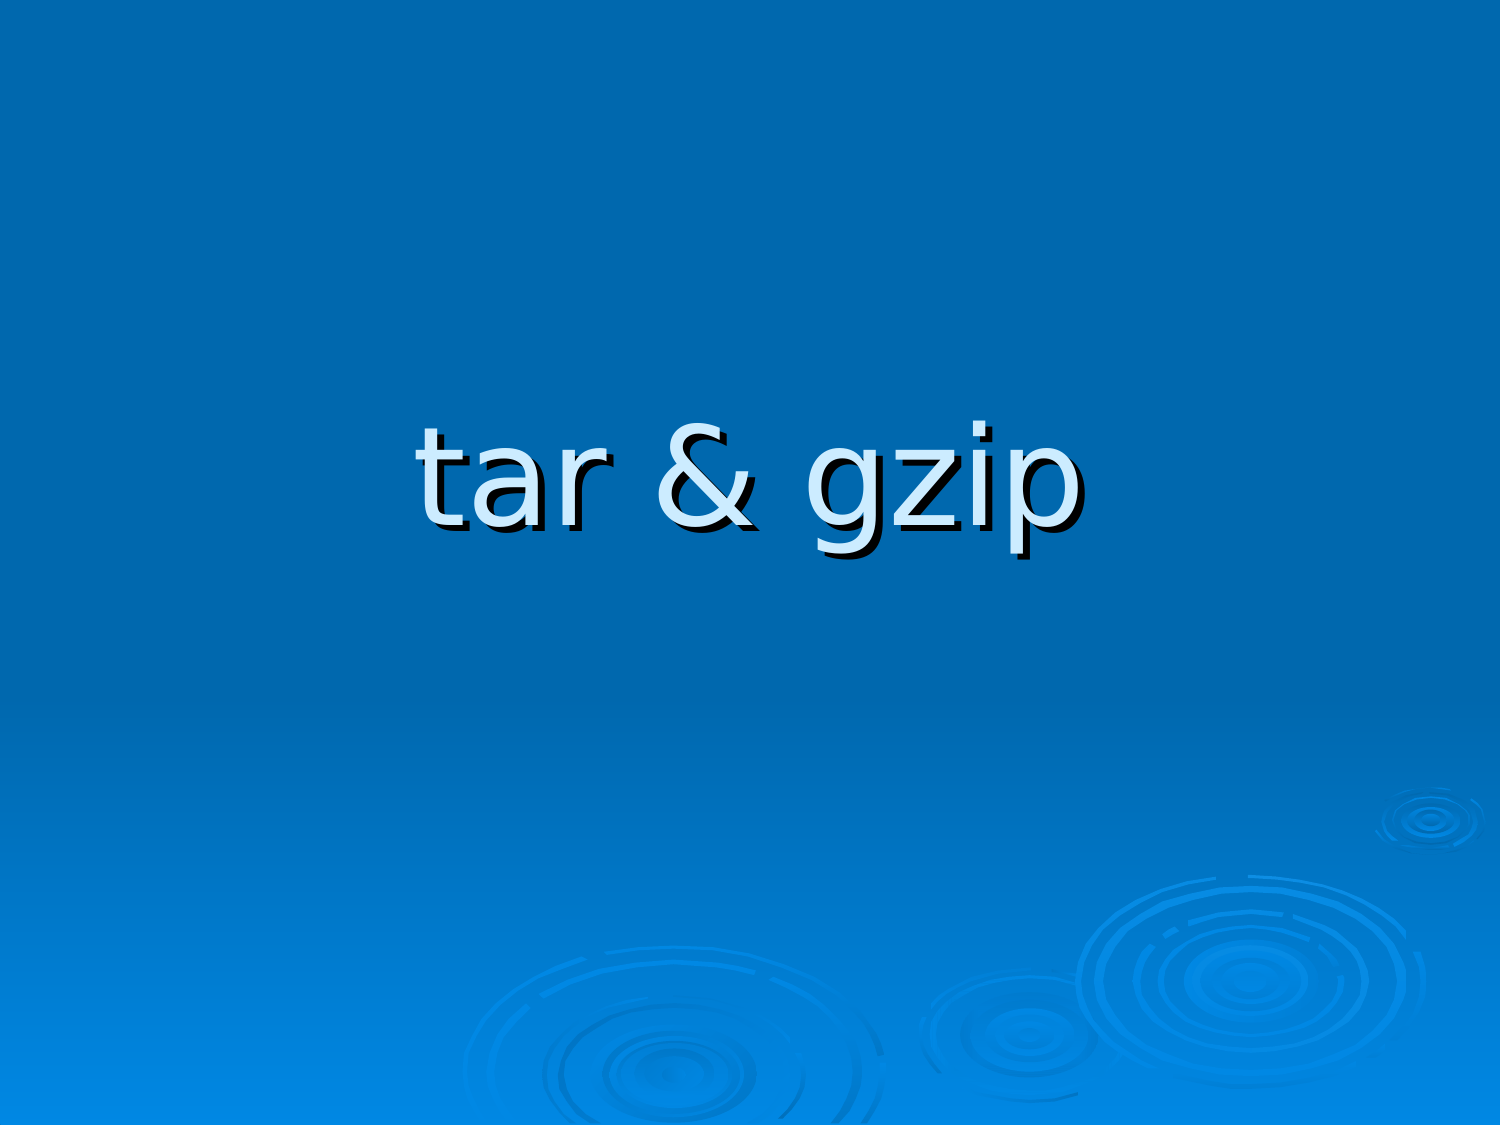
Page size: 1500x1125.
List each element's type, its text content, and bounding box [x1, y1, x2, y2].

title tar & gzip [112, 277, 1388, 563]
